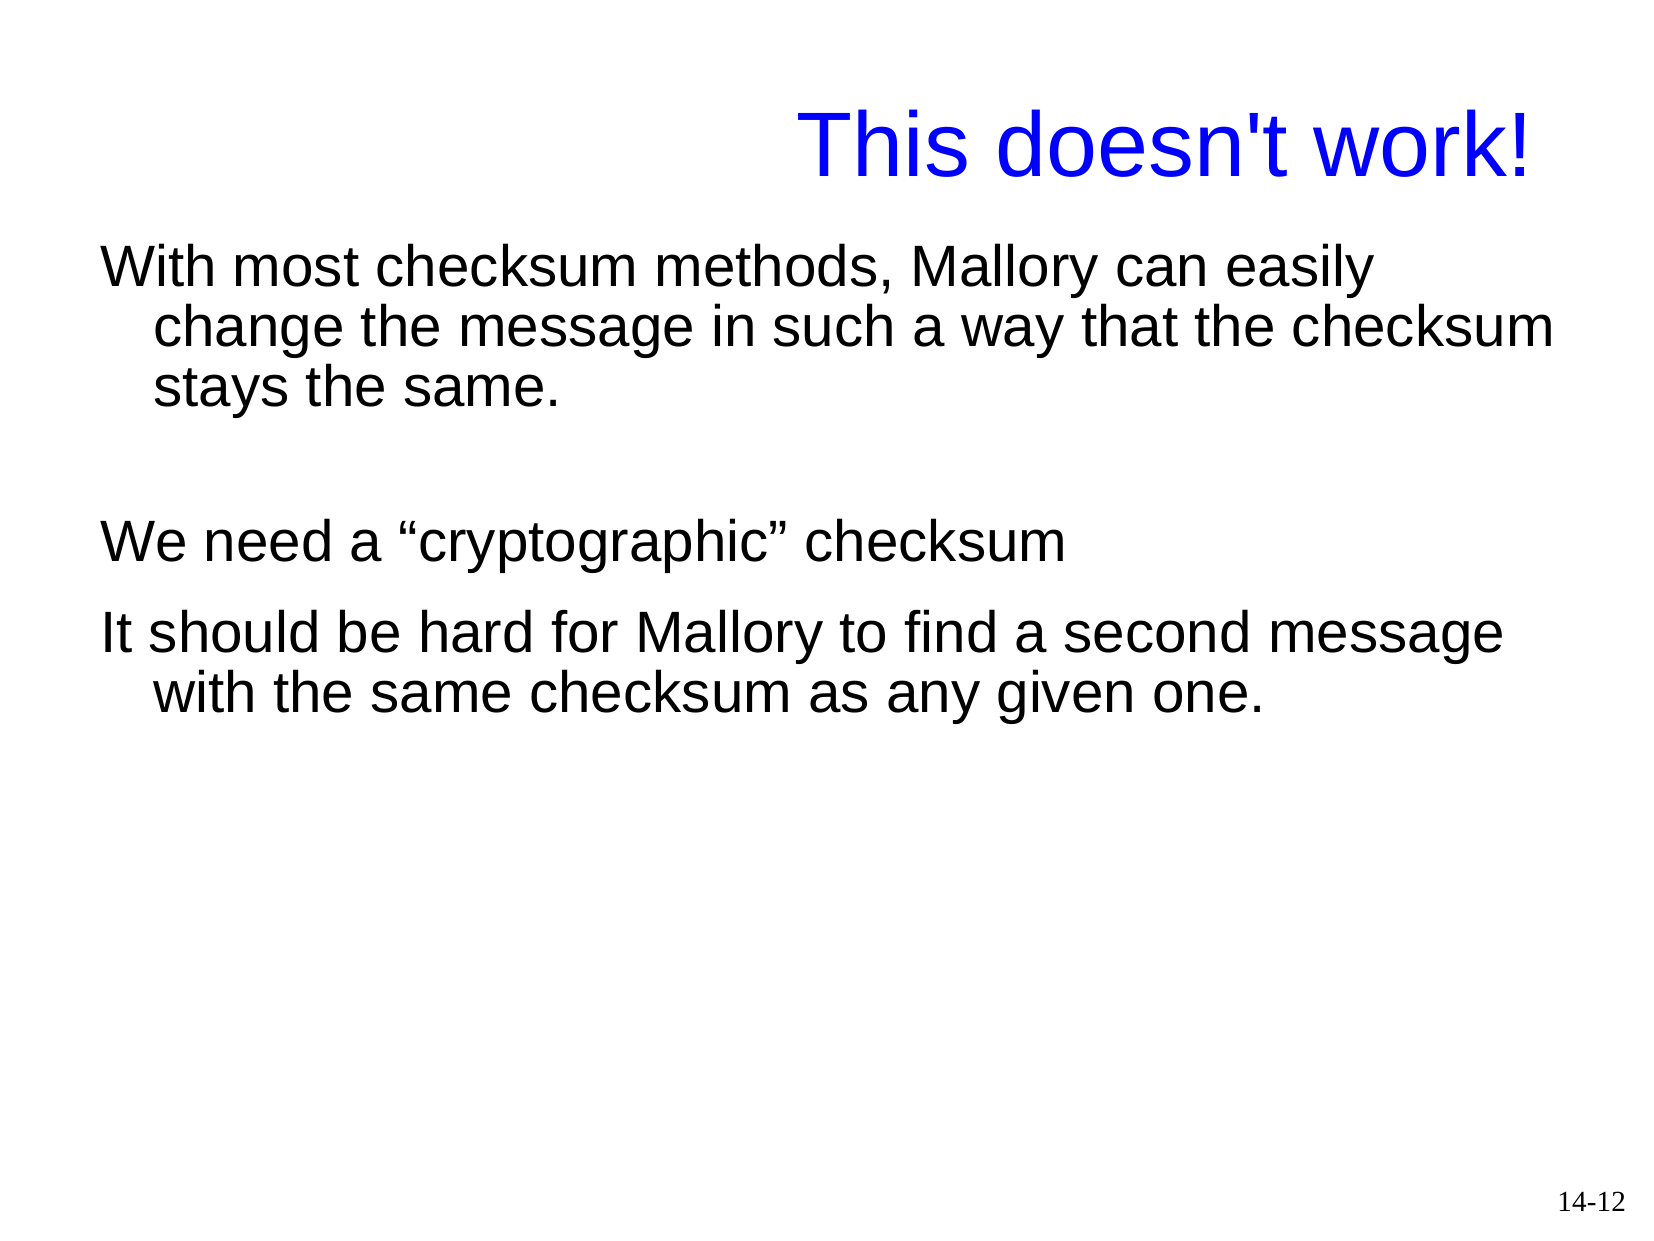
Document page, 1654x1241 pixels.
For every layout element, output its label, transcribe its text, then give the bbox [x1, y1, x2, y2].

list With most checksum methods, Mallory can easily change the message in such a way that the checksum stays the same. We need a “cryptographic” checksum It should be hard for Mallory to find a second message with the same checksum as any given one. [82, 237, 1571, 1170]
title This doesn't work! [121, 44, 1534, 237]
